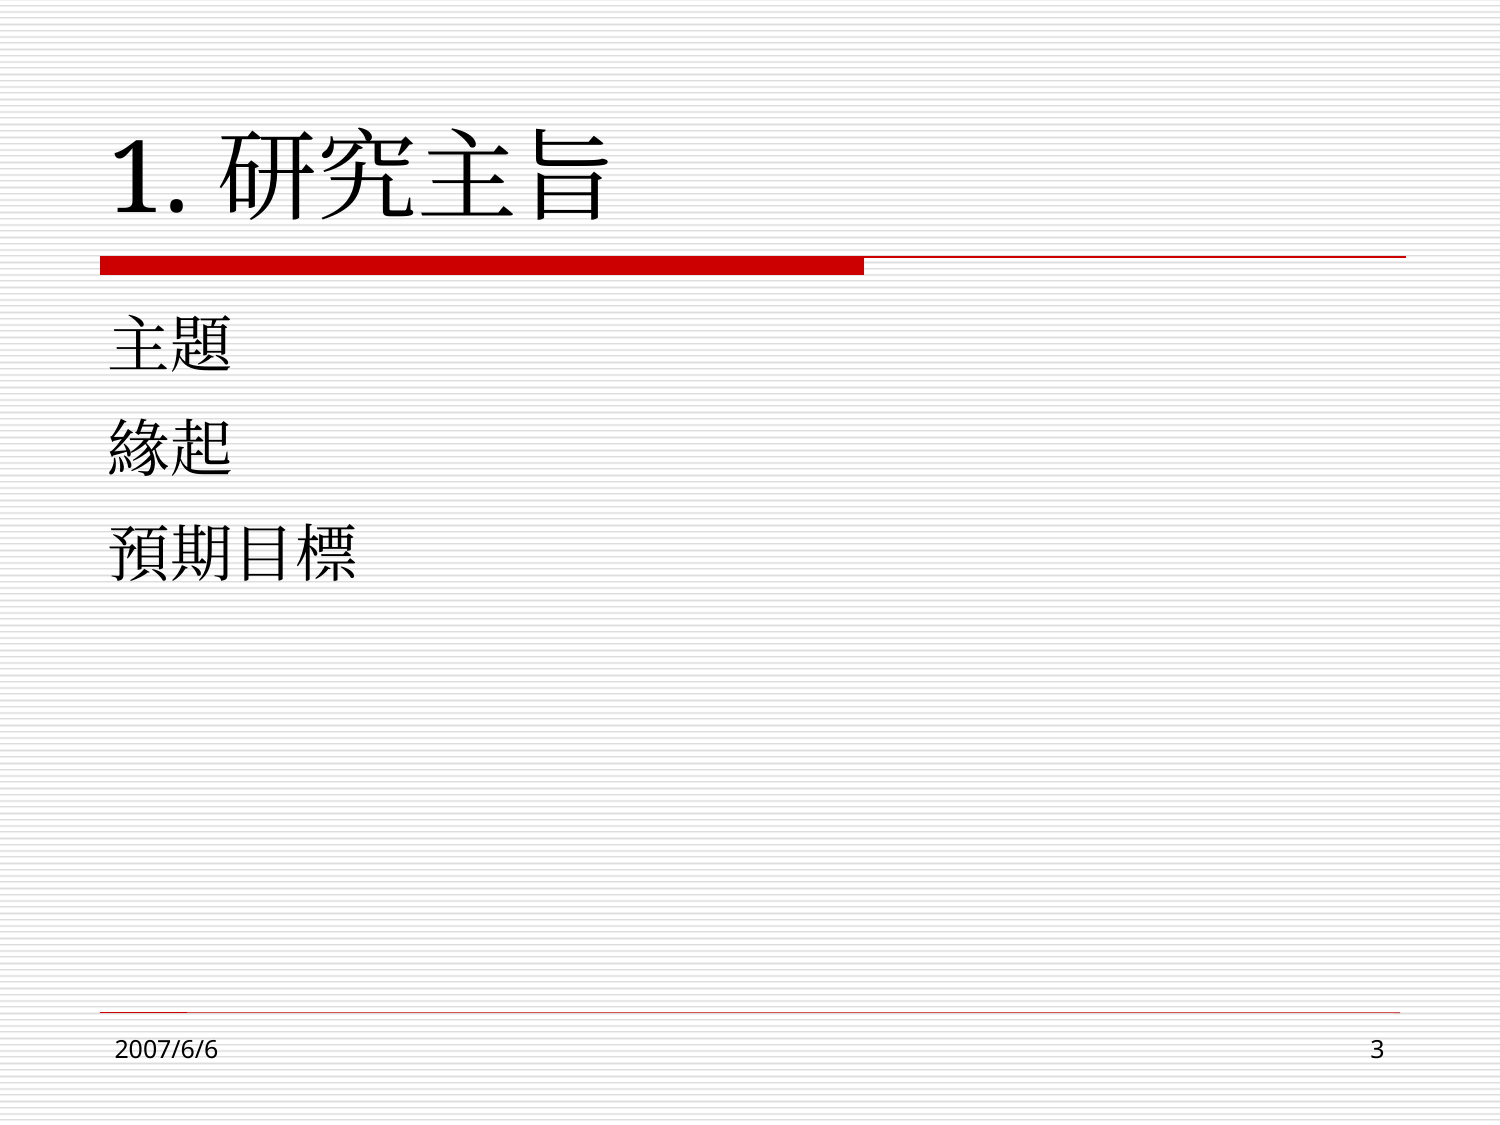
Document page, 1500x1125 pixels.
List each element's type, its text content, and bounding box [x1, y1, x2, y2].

title 1.研究主旨 [94, 49, 1407, 250]
list 主題 緣起 預期目標 [92, 287, 1406, 989]
picture [0, 0, 1500, 1125]
